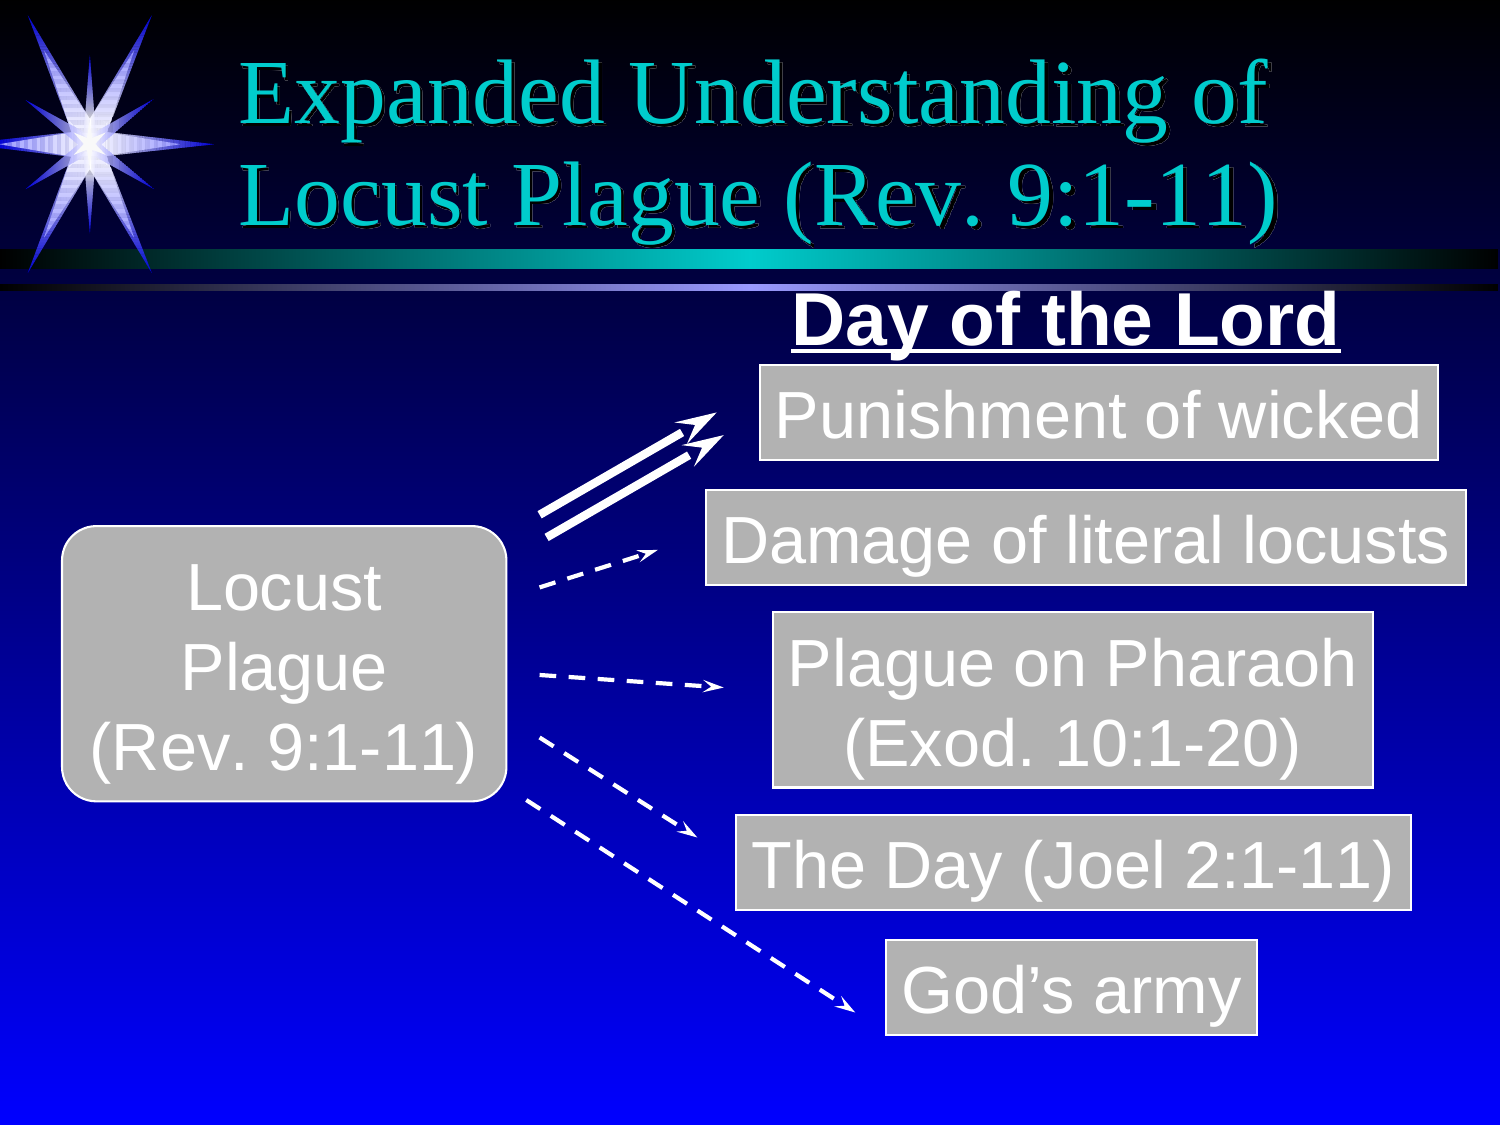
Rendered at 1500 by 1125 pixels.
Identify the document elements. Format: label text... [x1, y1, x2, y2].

text_box Locust Plague (Rev. 9:1-11) [62, 526, 507, 802]
text_box Plague on Pharaoh (Exod. 10:1-20) [772, 612, 1374, 788]
text_box The Day (Joel 2:1-11) [736, 814, 1412, 910]
title Expanded Understanding of Locust Plague (Rev. 9:1-11) [223, 34, 1500, 253]
text_box God’s army [886, 939, 1258, 1035]
text_box Damage of literal locusts [706, 489, 1466, 585]
text_box Day of the Lord [776, 262, 1450, 368]
text_box Punishment of wicked [759, 364, 1439, 460]
